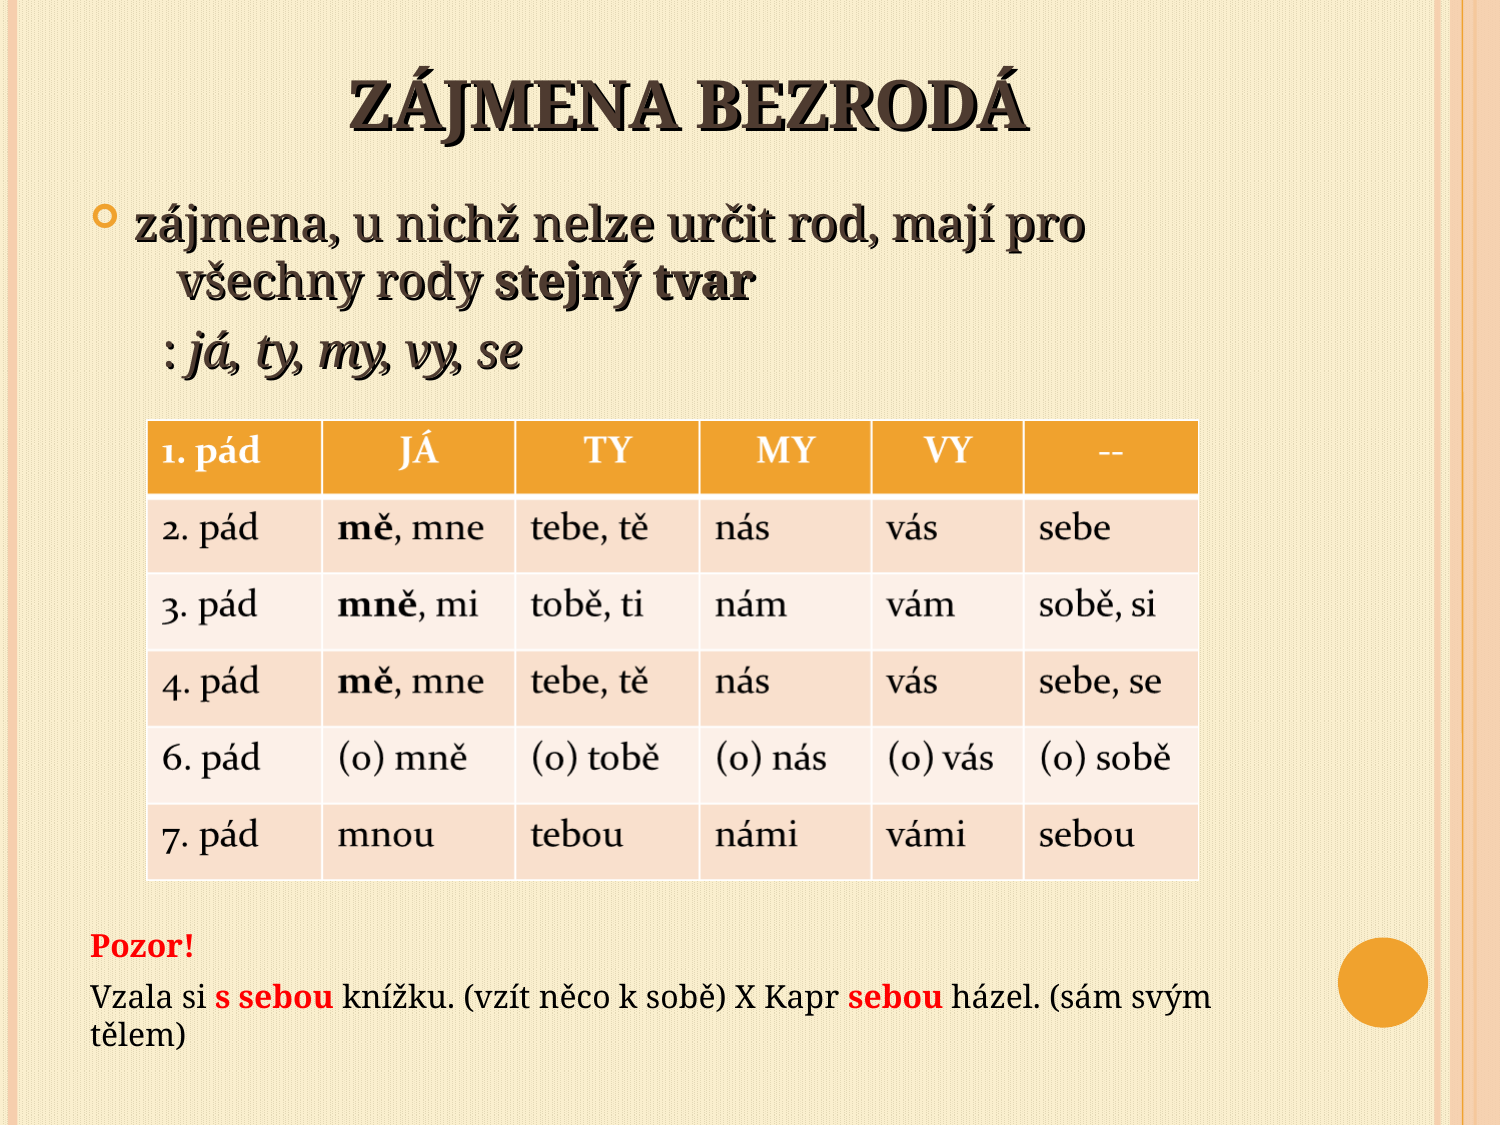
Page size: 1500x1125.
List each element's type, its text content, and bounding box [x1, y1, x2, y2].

list zájmena, u nichž nelze určit rod, mají pro všechny rody stejný tvar : já, ty, my, vy, se Pozor! Vzala si s sebou knížku. (vzít něco k sobě) X Kapr sebou házel. (sám svým tělem) [75, 184, 1300, 1062]
picture [146, 415, 1199, 881]
title Zájmena bezrodá [75, 42, 1300, 149]
